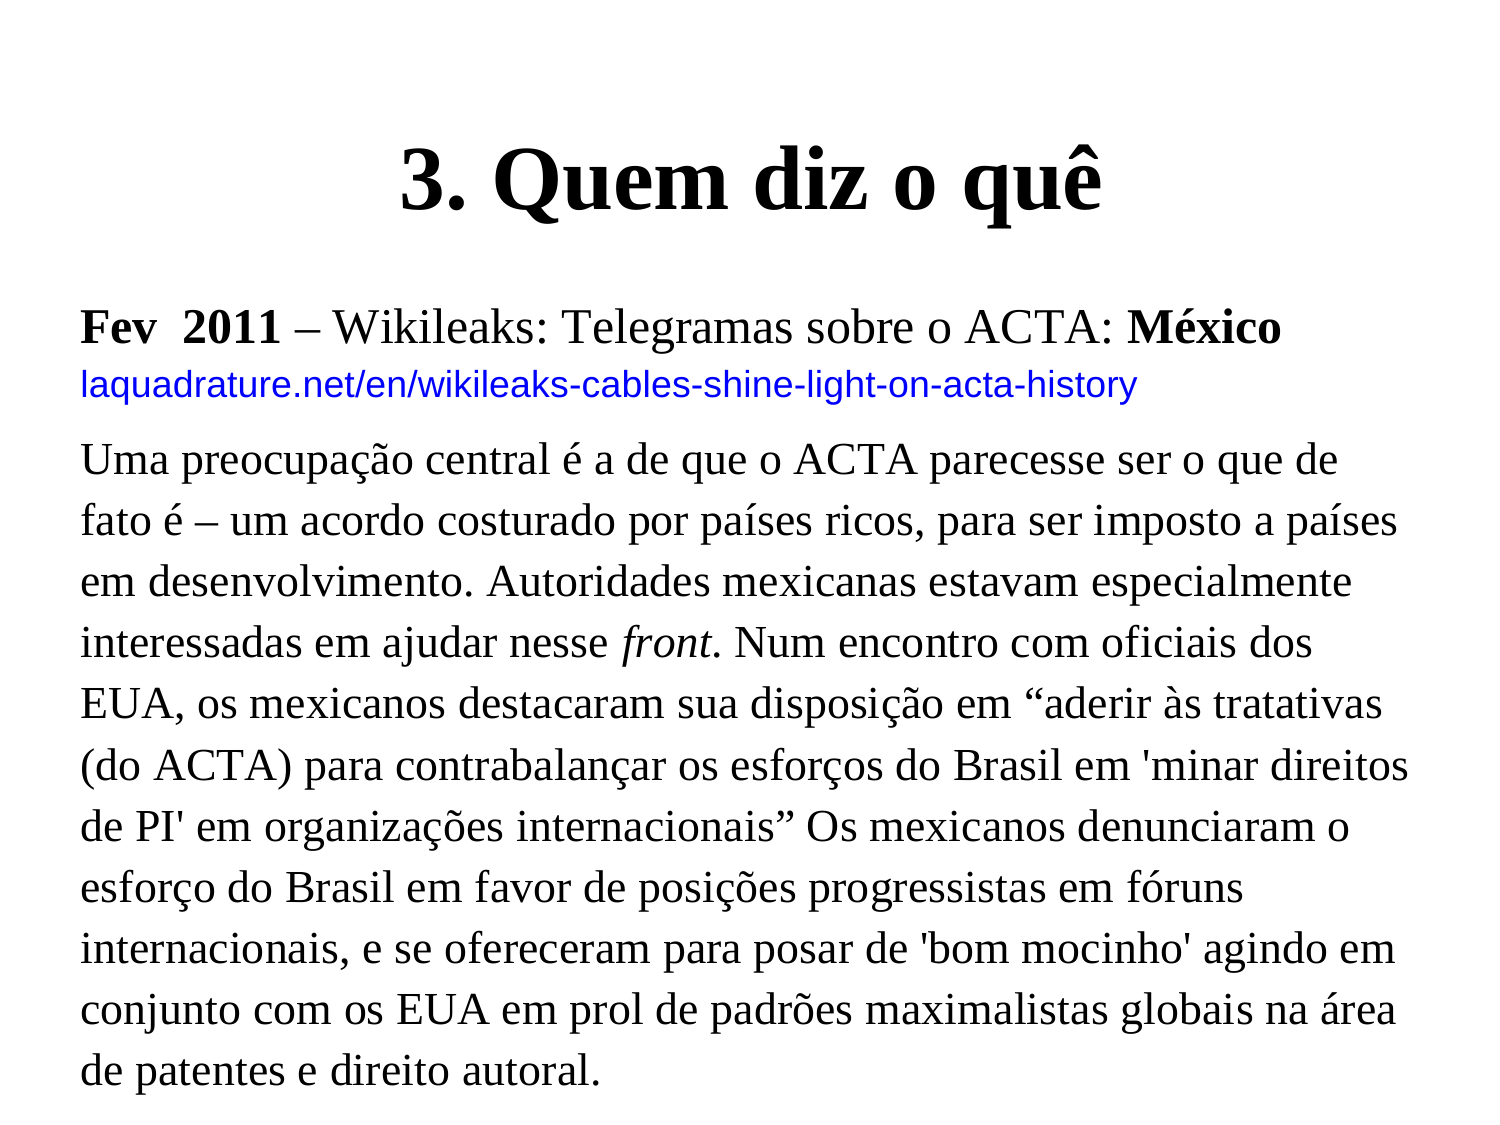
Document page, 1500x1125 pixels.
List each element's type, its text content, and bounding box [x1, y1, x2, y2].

title 3. Quem diz o quê [87, 52, 1416, 280]
text_box Fev 2011 – Wikileaks: Telegramas sobre o ACTA: México laquadrature.net/en/wikileaks-cables-shine-light-on-acta-history Uma preocupação central é a de que o ACTA parecesse ser o que de fato é – um acordo costurado por países ricos, para ser imposto a países em desenvolvimento. Autoridades mexicanas estavam especialmente interessadas em ajudar nesse front. Num encontro com oficiais dos EUA, os mexicanos destacaram sua disposição em “aderir às tratativas (do ACTA) para contrabalançar os esforços do Brasil em 'minar direitos de PI' em organizações internacionais” Os mexicanos denunciaram o esforço do Brasil em favor de posições progressistas em fóruns internacionais, e se ofereceram para posar de 'bom mocinho' agindo em conjunto com os EUA em prol de padrões maximalistas globais na área de patentes e direito autoral. [65, 280, 1430, 1104]
